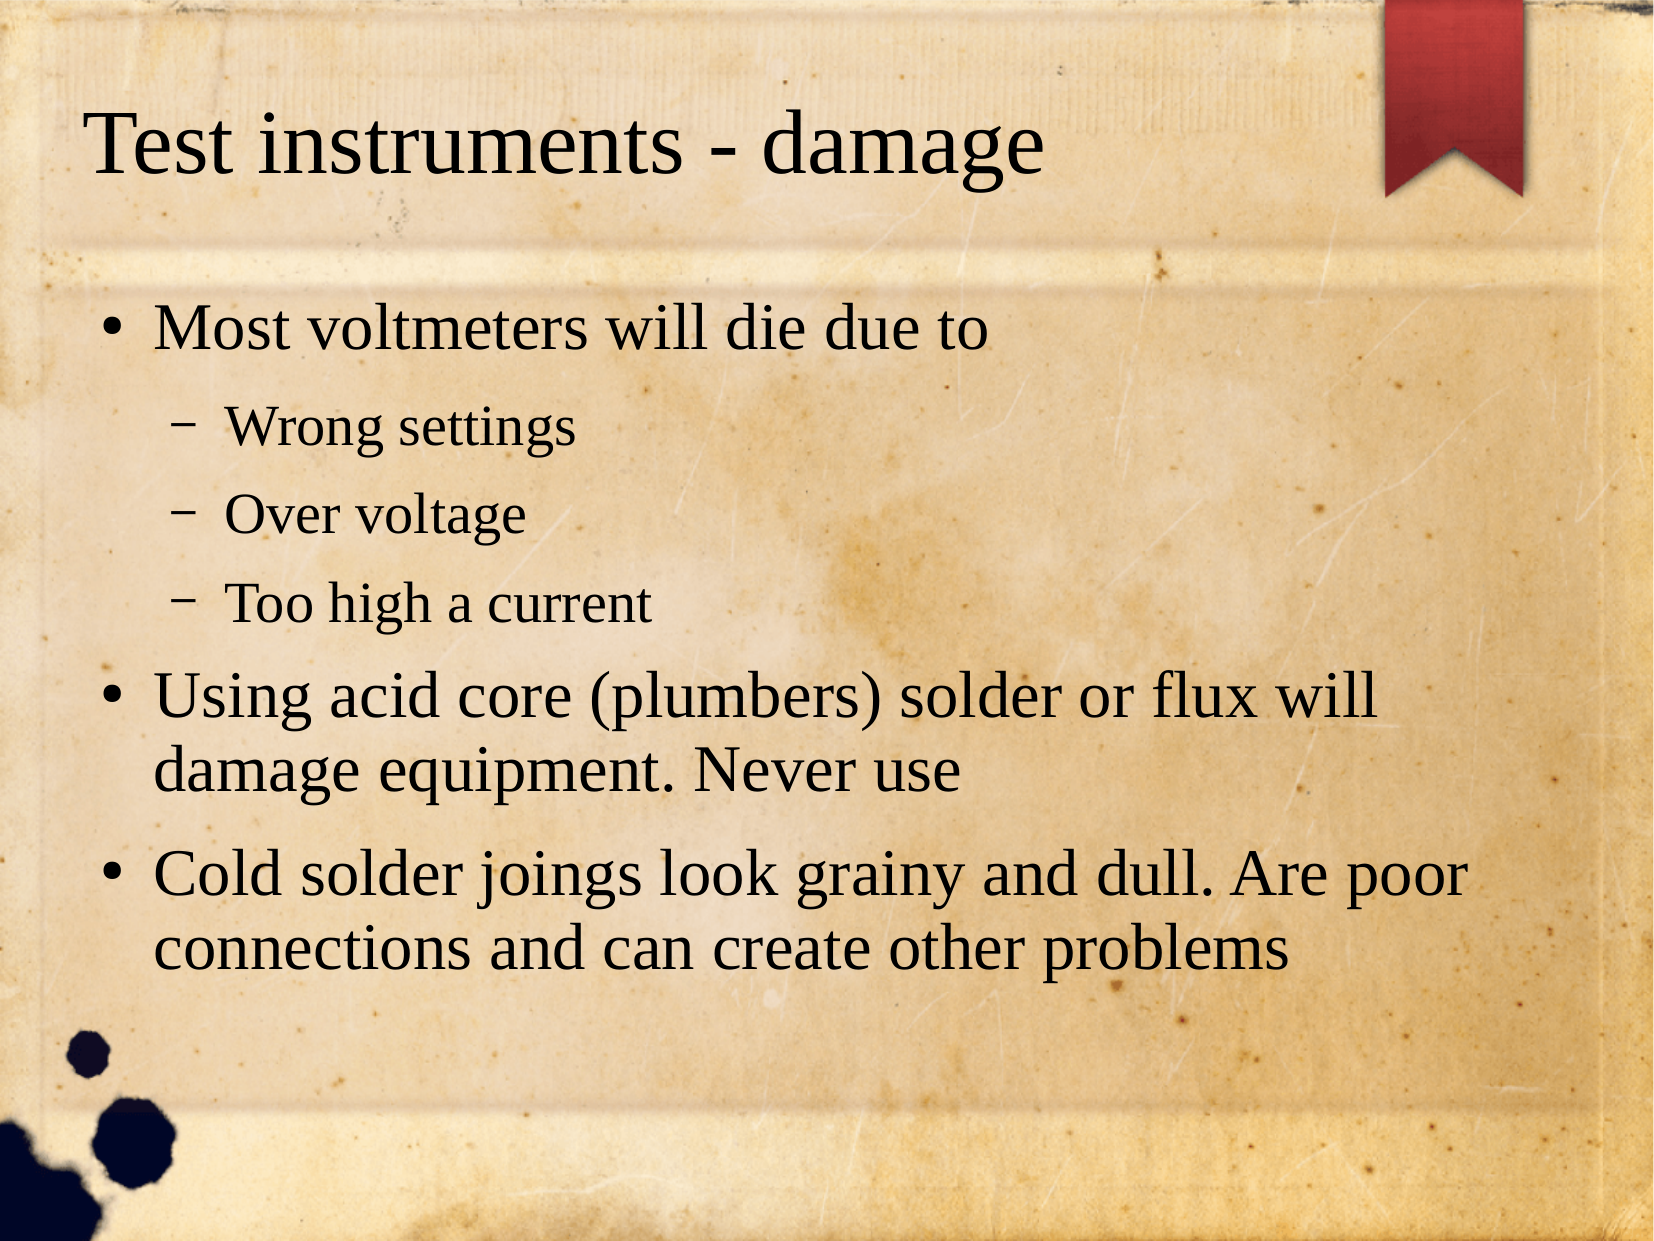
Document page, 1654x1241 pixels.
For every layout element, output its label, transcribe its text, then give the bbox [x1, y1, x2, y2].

title Test instruments - damage [82, 49, 1347, 237]
list Most voltmeters will die due to Wrong settings Over voltage Too high a current Using acid core (plumbers) solder or flux will damage equipment. Never use Cold solder joings look grainy and dull. Are poor connections and can create other problems [82, 290, 1538, 1010]
picture [0, 0, 1654, 1241]
